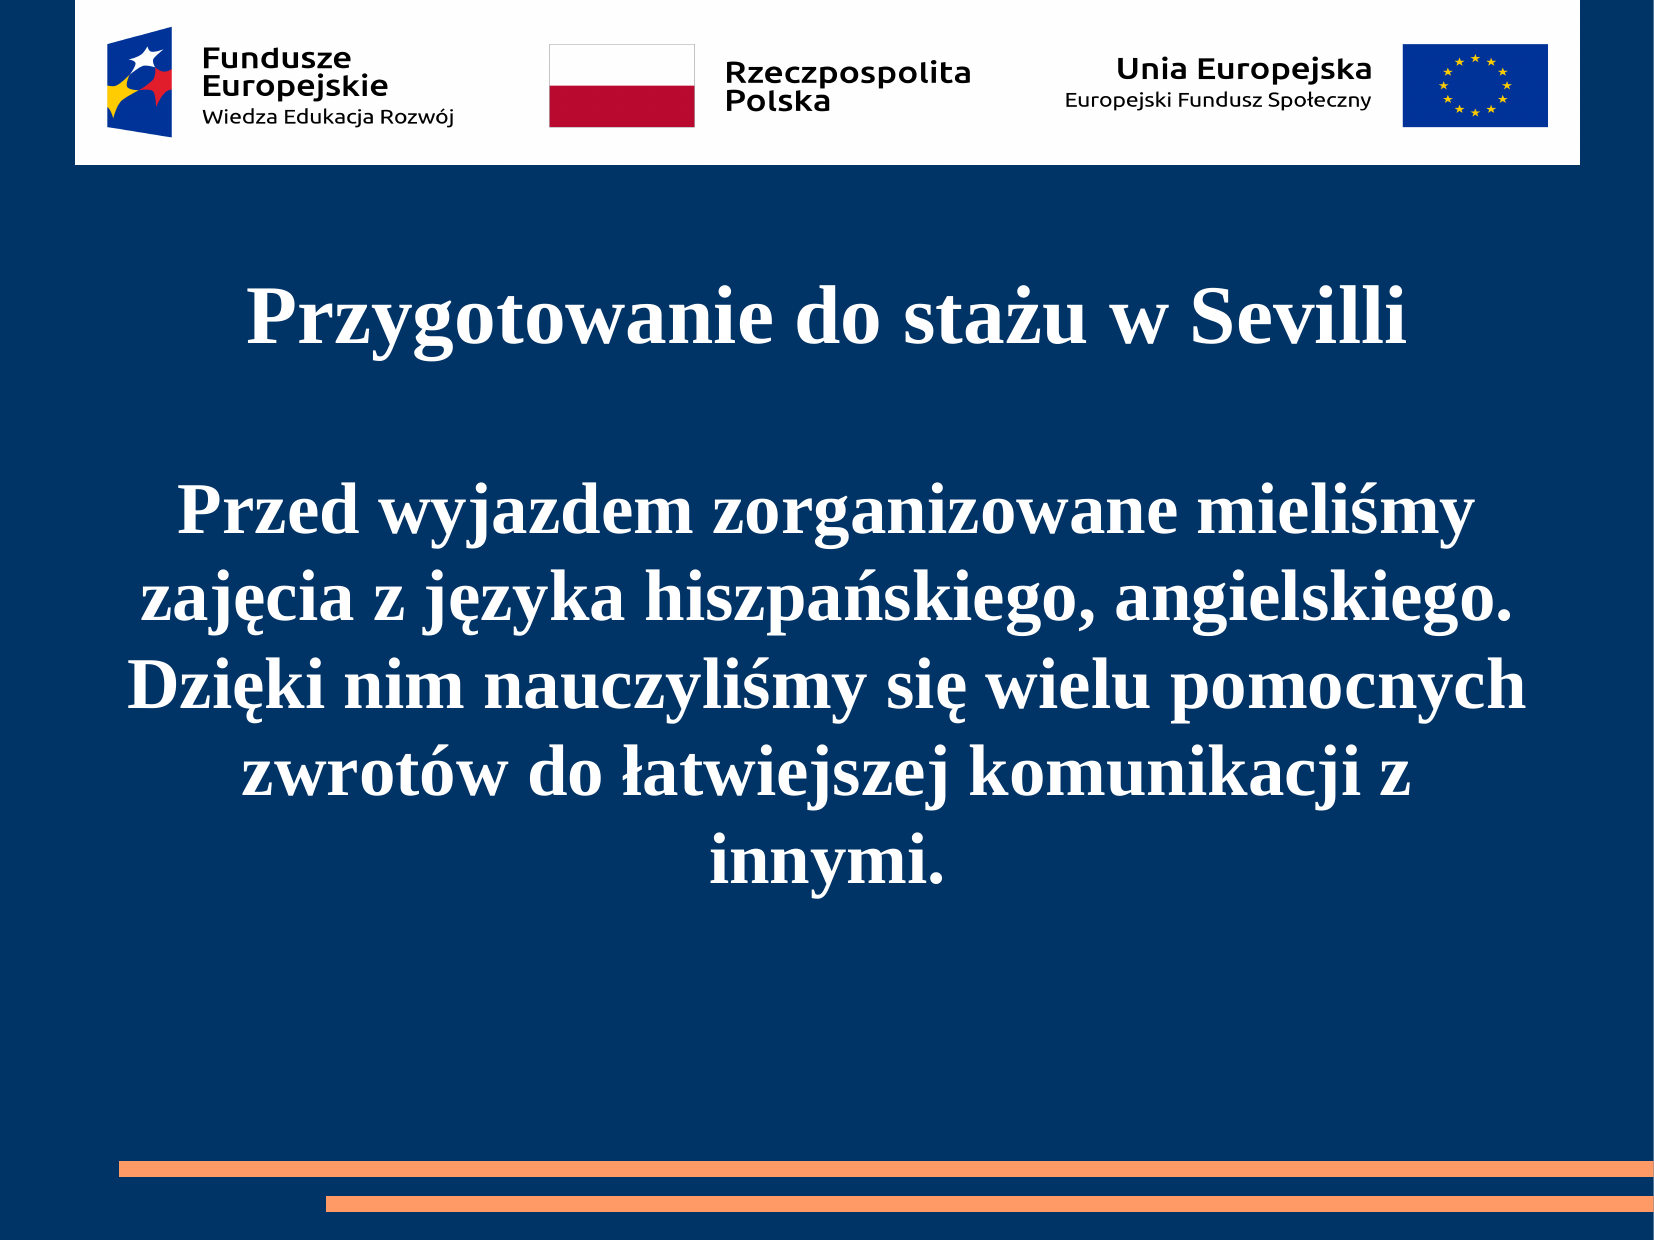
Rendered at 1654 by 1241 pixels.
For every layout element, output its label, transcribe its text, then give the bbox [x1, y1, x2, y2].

subtitle Przygotowanie do stażu w Sevilli Przed wyjazdem zorganizowane mieliśmy zajęcia z języka hiszpańskiego, angielskiego. Dzięki nim nauczyliśmy się wielu pomocnych zwrotów do łatwiejszej komunikacji z innymi. [121, 165, 1534, 1132]
picture [75, 0, 1580, 165]
